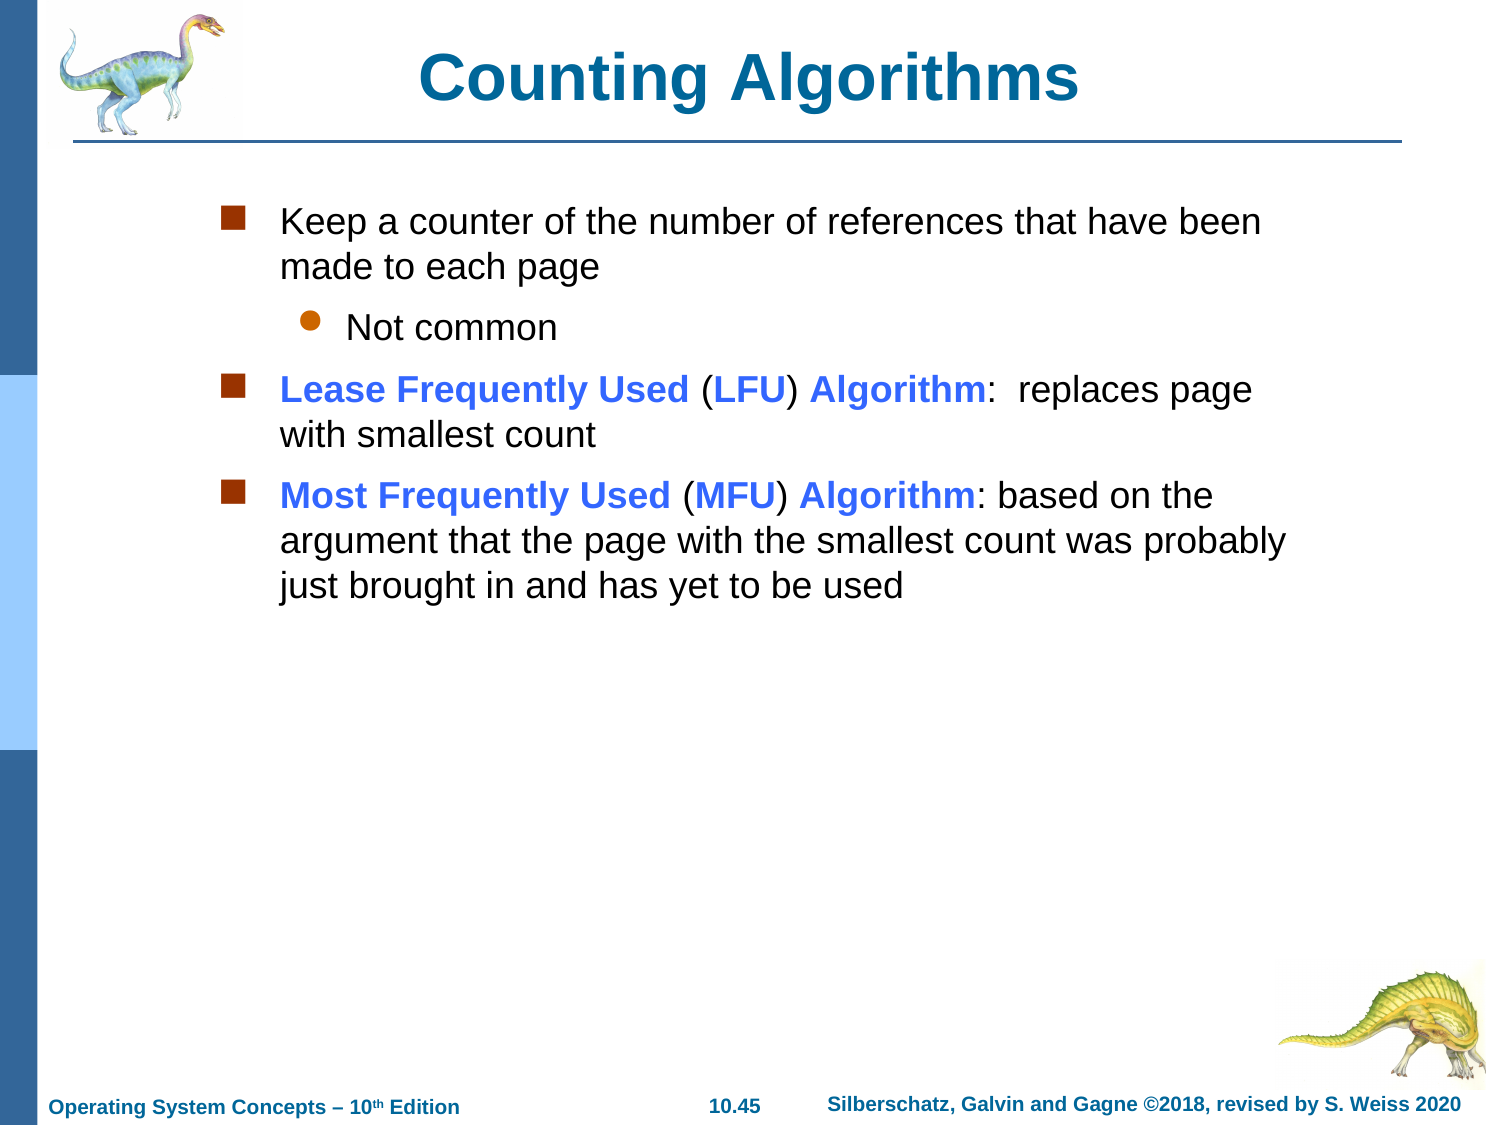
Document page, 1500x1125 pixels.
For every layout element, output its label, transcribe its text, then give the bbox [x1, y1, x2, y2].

picture [46, 0, 243, 149]
list Keep a counter of the number of references that have been made to each page Not common Lease Frequently Used (LFU) Algorithm: replaces page with smallest count Most Frequently Used (MFU) Algorithm: based on the argument that the page with the smallest count was probably just brought in and has yet to be used [208, 189, 1325, 937]
picture [1144, 1096, 1152, 1101]
title Counting Algorithms [75, 26, 1426, 122]
picture [1275, 959, 1486, 1090]
